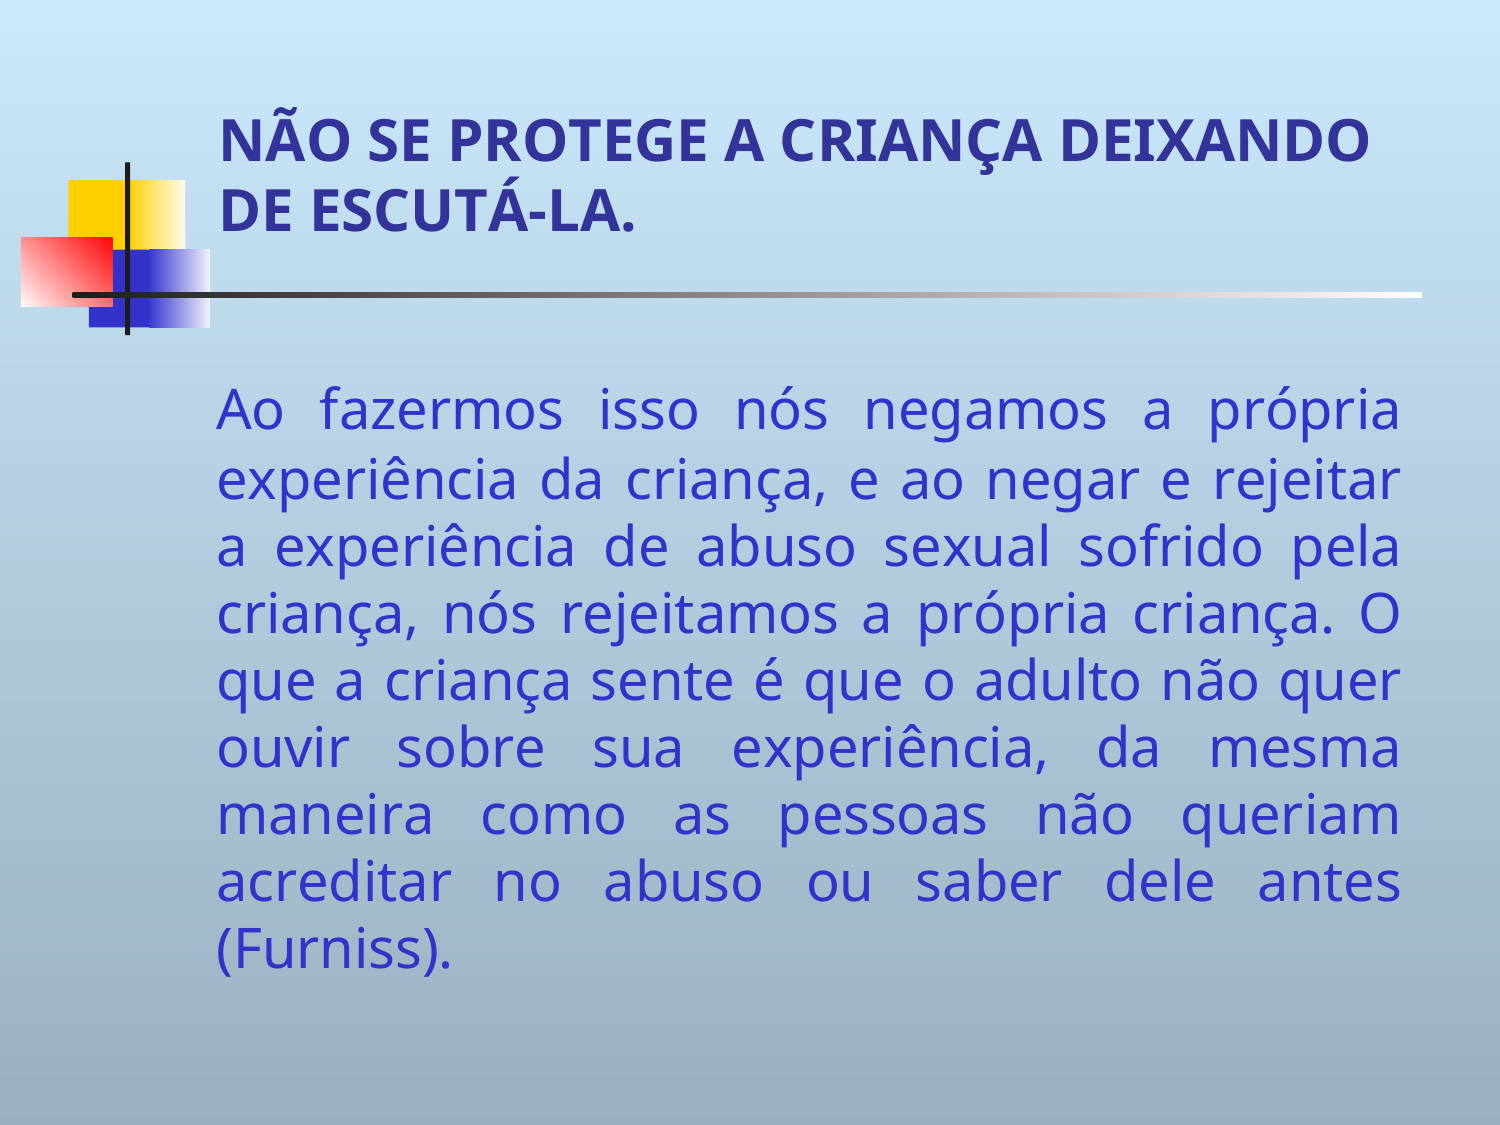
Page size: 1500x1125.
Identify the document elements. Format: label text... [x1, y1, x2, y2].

title NÃO SE PROTEGE A CRIANÇA DEIXANDO DE ESCUTÁ-LA. [218, 44, 1436, 303]
list Ao fazermos isso nós negamos a própria experiência da criança, e ao negar e rejeitar a experiência de abuso sexual sofrido pela criança, nós rejeitamos a própria criança. O que a criança sente é que o adulto não quer ouvir sobre sua experiência, da mesma maneira como as pessoas não queriam acreditar no abuso ou saber dele antes (Furniss). [147, 349, 1418, 988]
